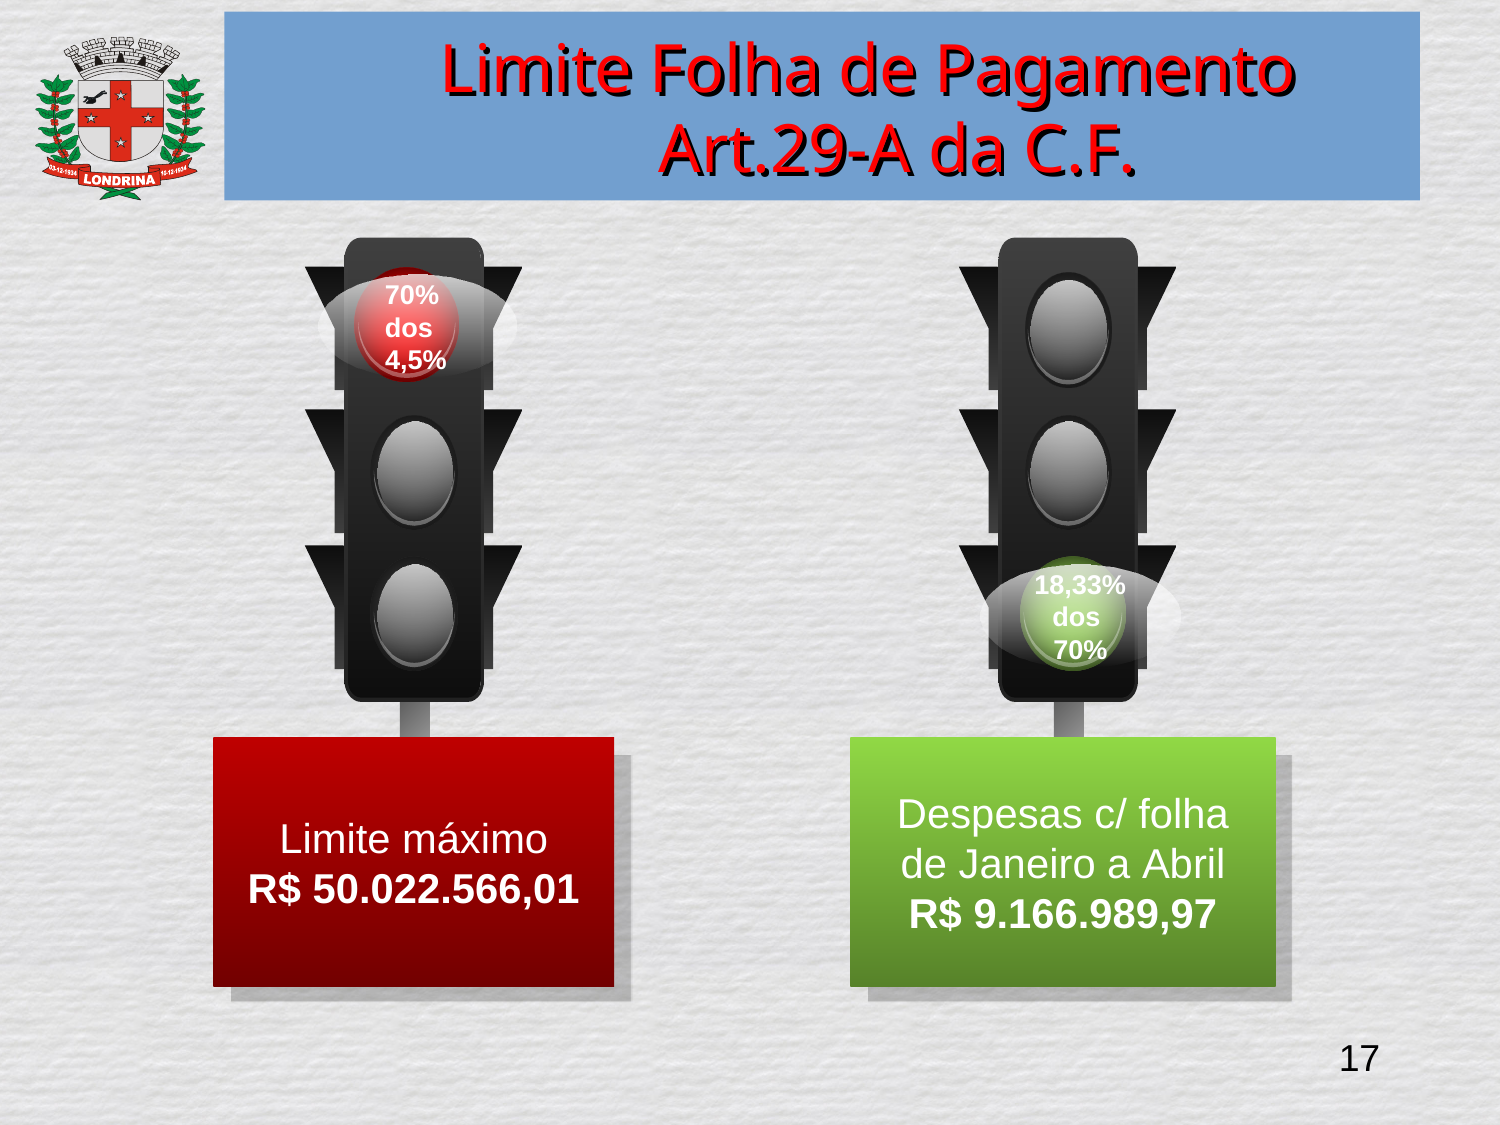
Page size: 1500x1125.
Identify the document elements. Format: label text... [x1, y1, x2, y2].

text_box [958, 237, 1177, 600]
text_box 70% dos 4,5% [318, 274, 517, 378]
text_box <número> [1323, 1027, 1500, 1098]
text_box [988, 637, 1147, 737]
text_box [304, 355, 523, 737]
text_box Limite máximo R$ 50.022.566,01 [213, 737, 615, 987]
picture [0, 0, 1500, 1125]
text_box 18,33% dos 70% [980, 564, 1181, 668]
text_box Limite Folha de Pagamento Art.29-A da C.F. [224, 11, 1420, 201]
text_box [304, 237, 523, 308]
text_box Despesas c/ folha de Janeiro a Abril R$ 9.166.989,97 [850, 737, 1276, 987]
